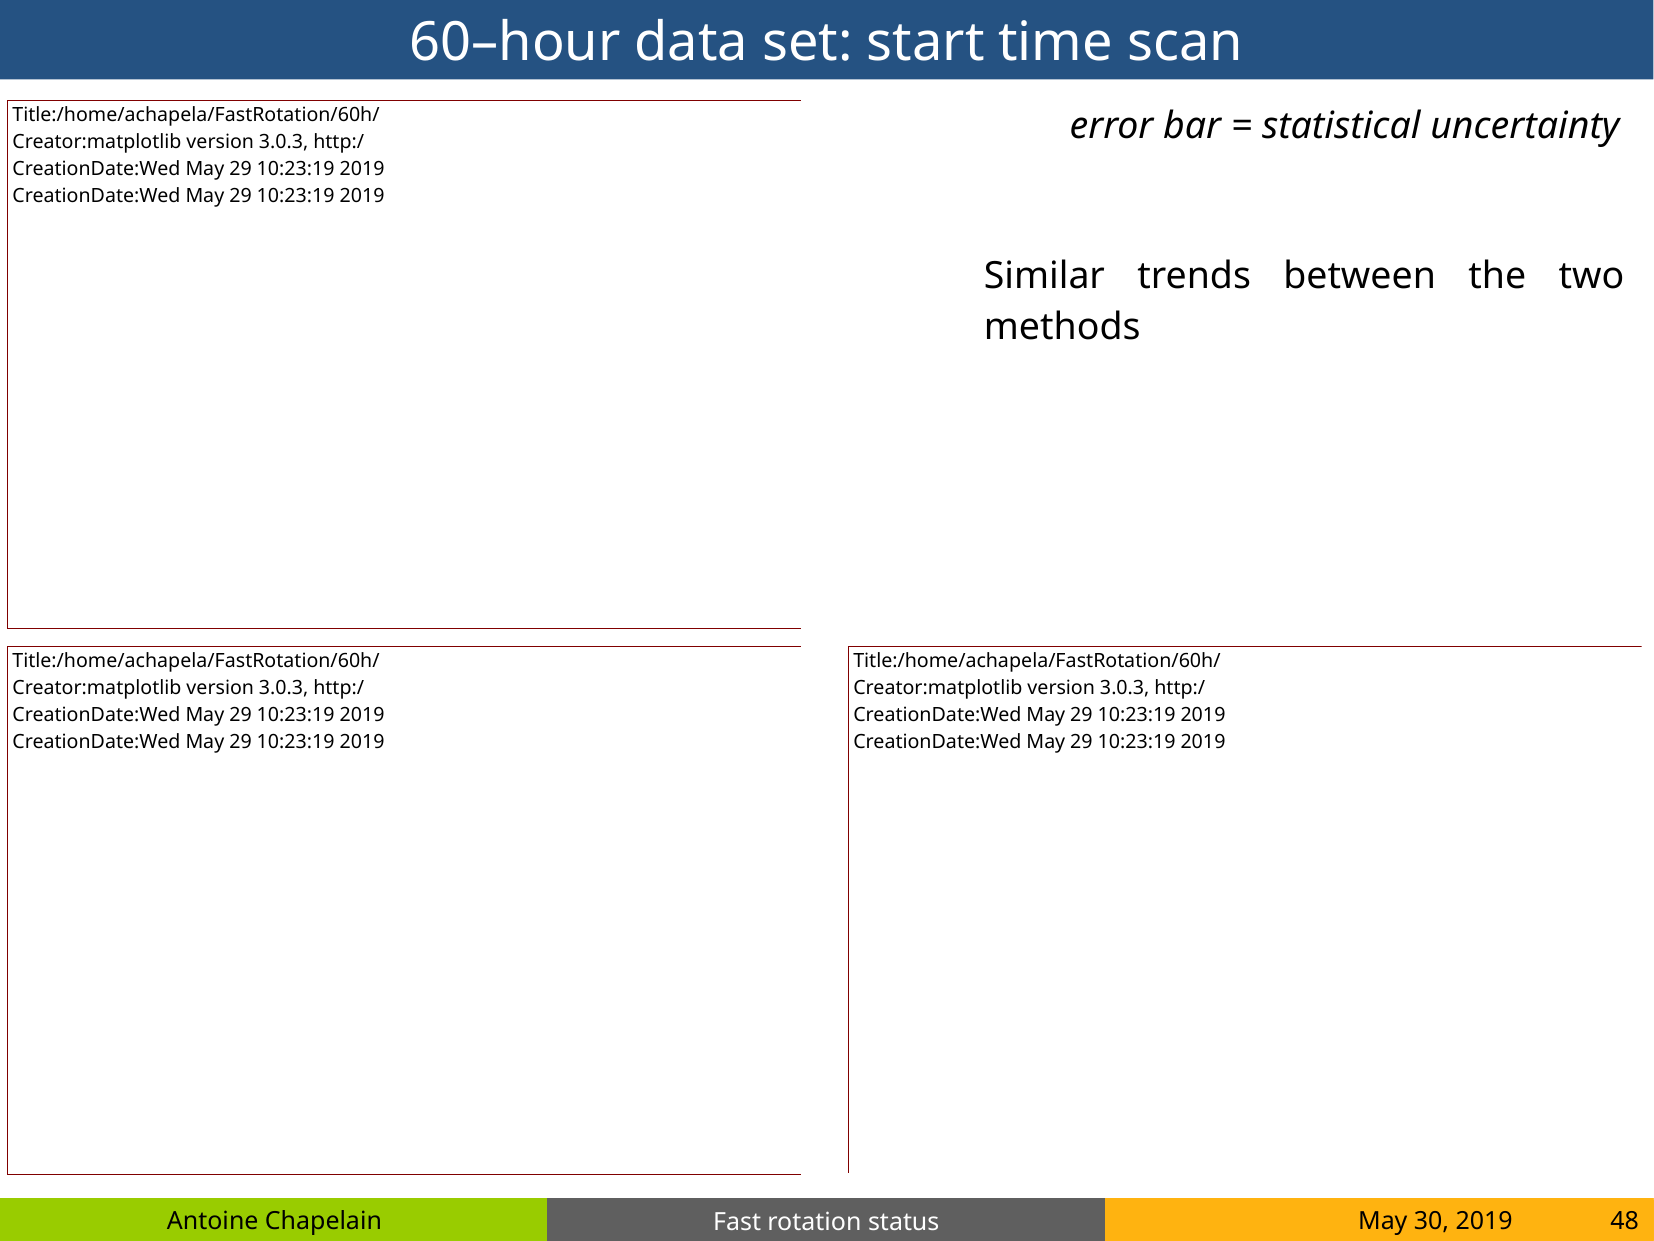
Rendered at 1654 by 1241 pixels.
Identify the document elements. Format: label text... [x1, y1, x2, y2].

picture [6, 99, 801, 629]
title 60–hour data set: start time scan [0, 0, 1654, 80]
picture [847, 645, 1642, 1173]
text_box Similar trends between the two methods [969, 241, 1640, 430]
picture [6, 645, 801, 1175]
text_box error bar = statistical uncertainty [810, 91, 1636, 151]
